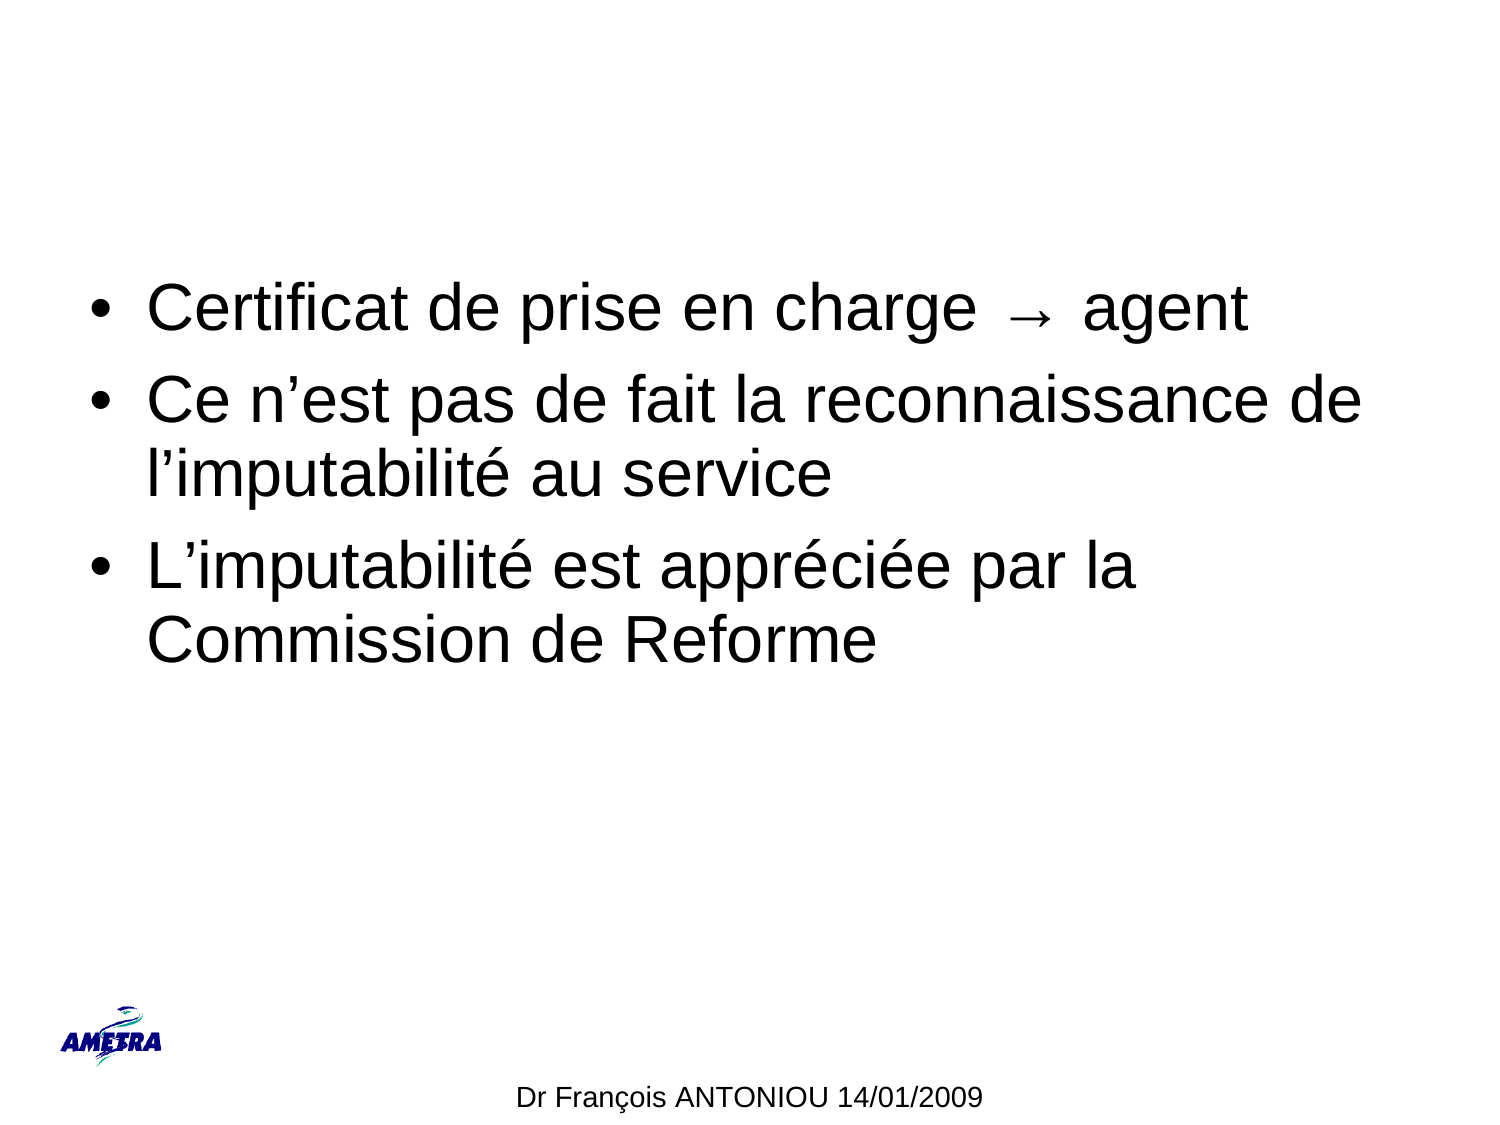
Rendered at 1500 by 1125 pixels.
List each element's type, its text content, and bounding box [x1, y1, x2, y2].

picture [41, 984, 184, 1093]
list Certificat de prise en charge → agent Ce n’est pas de fait la reconnaissance de l’imputabilité au service L’imputabilité est appréciée par la Commission de Reforme [75, 262, 1426, 1005]
